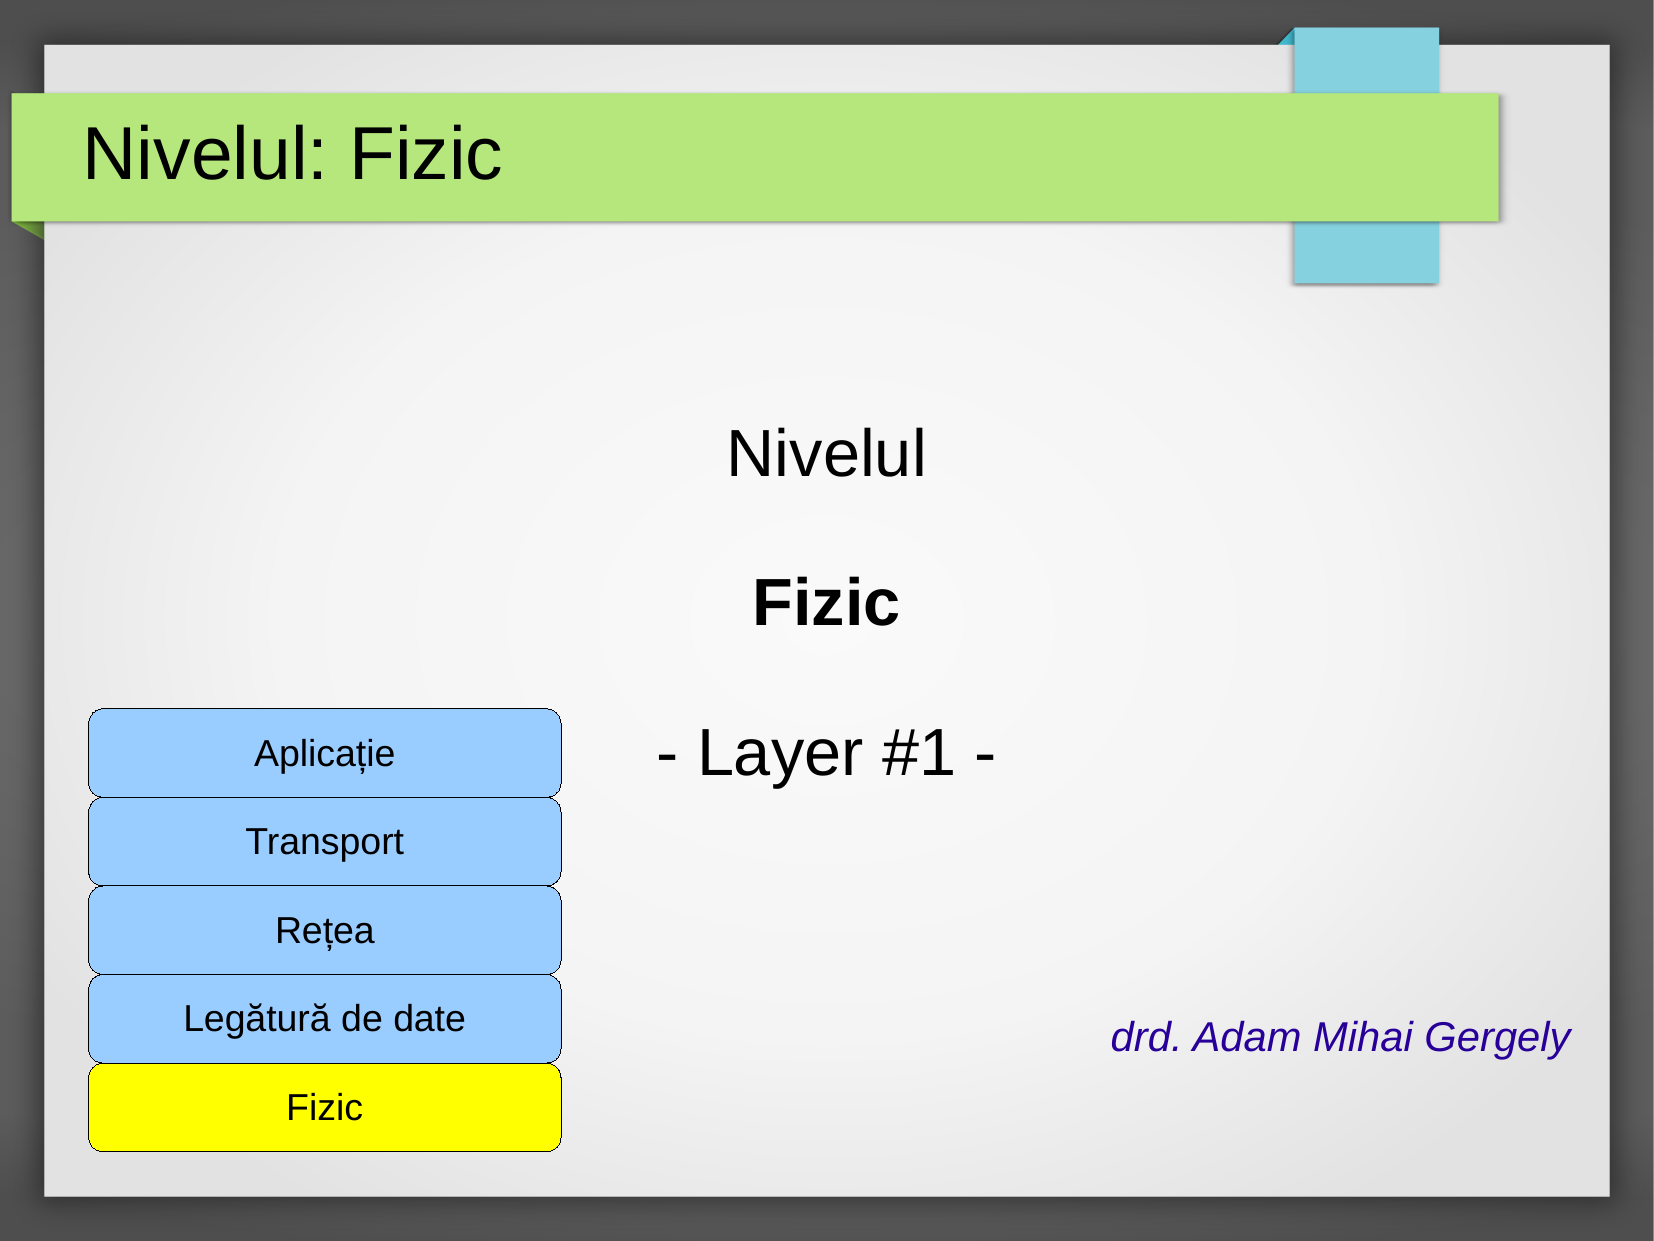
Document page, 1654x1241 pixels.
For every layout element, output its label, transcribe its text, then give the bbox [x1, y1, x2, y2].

title Nivelul: Fizic [82, 94, 1264, 213]
subtitle Nivelul Fizic - Layer #1 - drd. Adam Mihai Gergely [82, 295, 1571, 1182]
picture [0, 0, 1654, 1241]
text_box Aplicație [88, 708, 562, 797]
text_box Legătură de date [88, 974, 562, 1064]
text_box Fizic [88, 1063, 562, 1152]
text_box Rețea [88, 886, 562, 974]
text_box Transport [88, 797, 562, 886]
